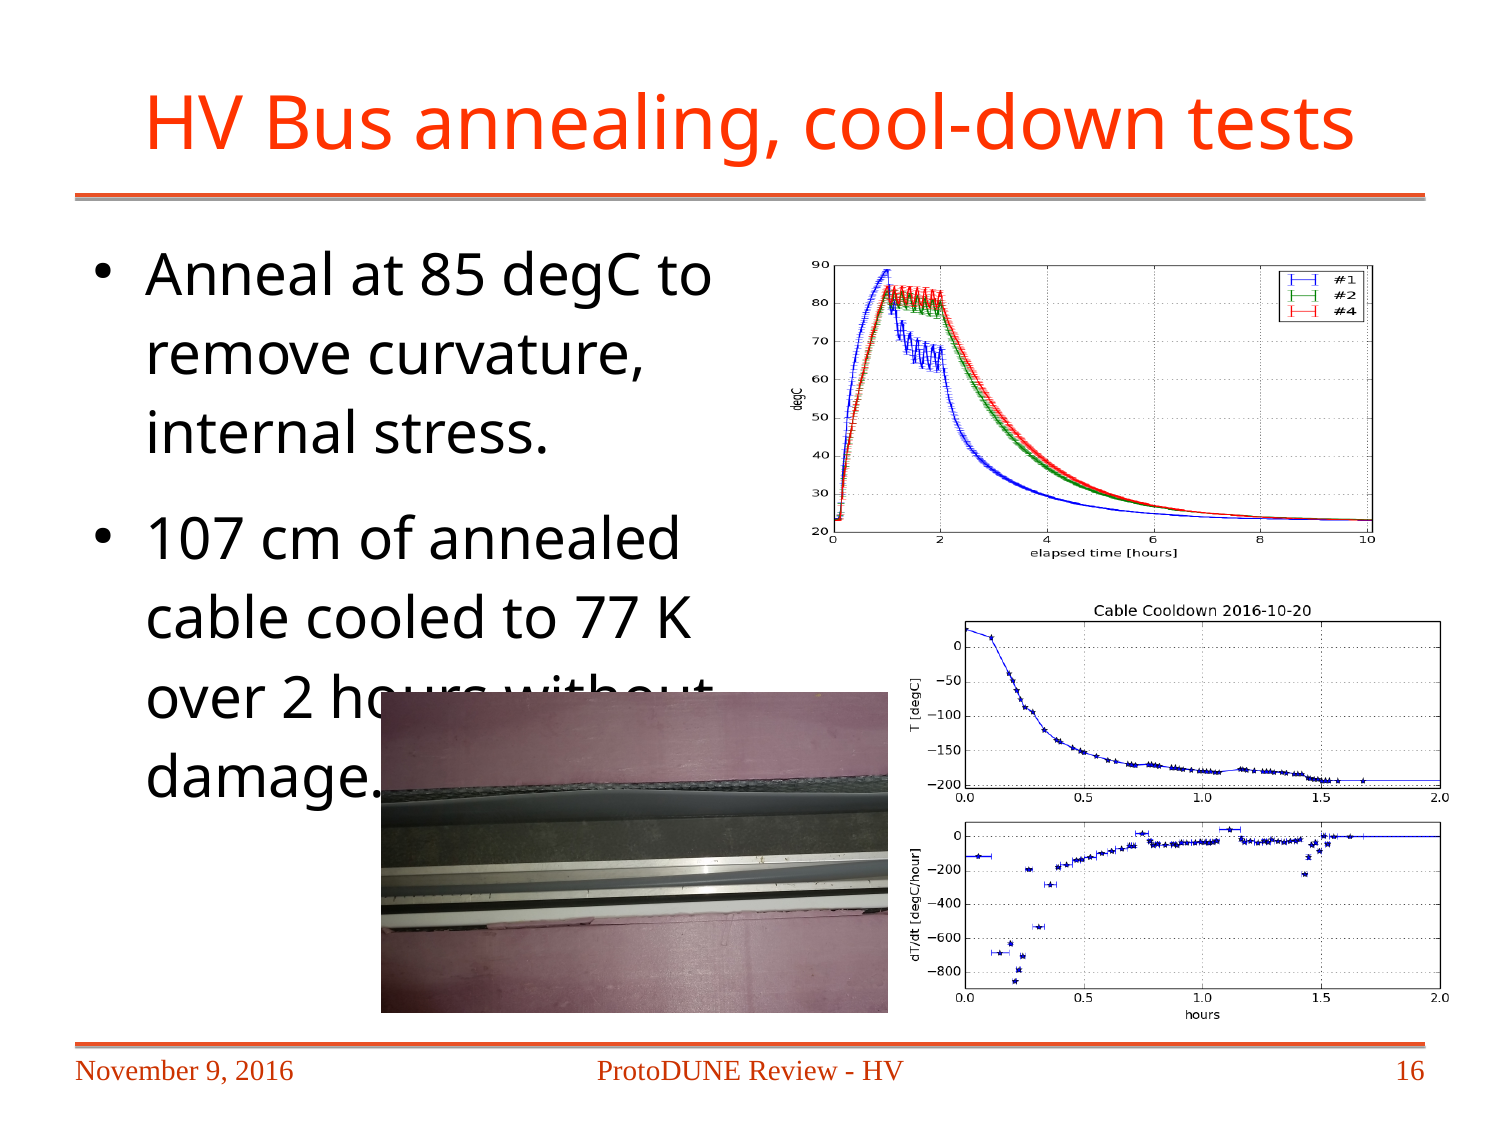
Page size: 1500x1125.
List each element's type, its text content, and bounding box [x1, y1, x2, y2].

picture [746, 232, 1441, 565]
list Anneal at 85 degC to remove curvature, internal stress. 107 cm of annealed cable cooled to 77 K over 2 hours without damage. [75, 232, 769, 1002]
picture [381, 575, 1500, 1035]
title HV Bus annealing, cool-down tests [75, 44, 1425, 196]
